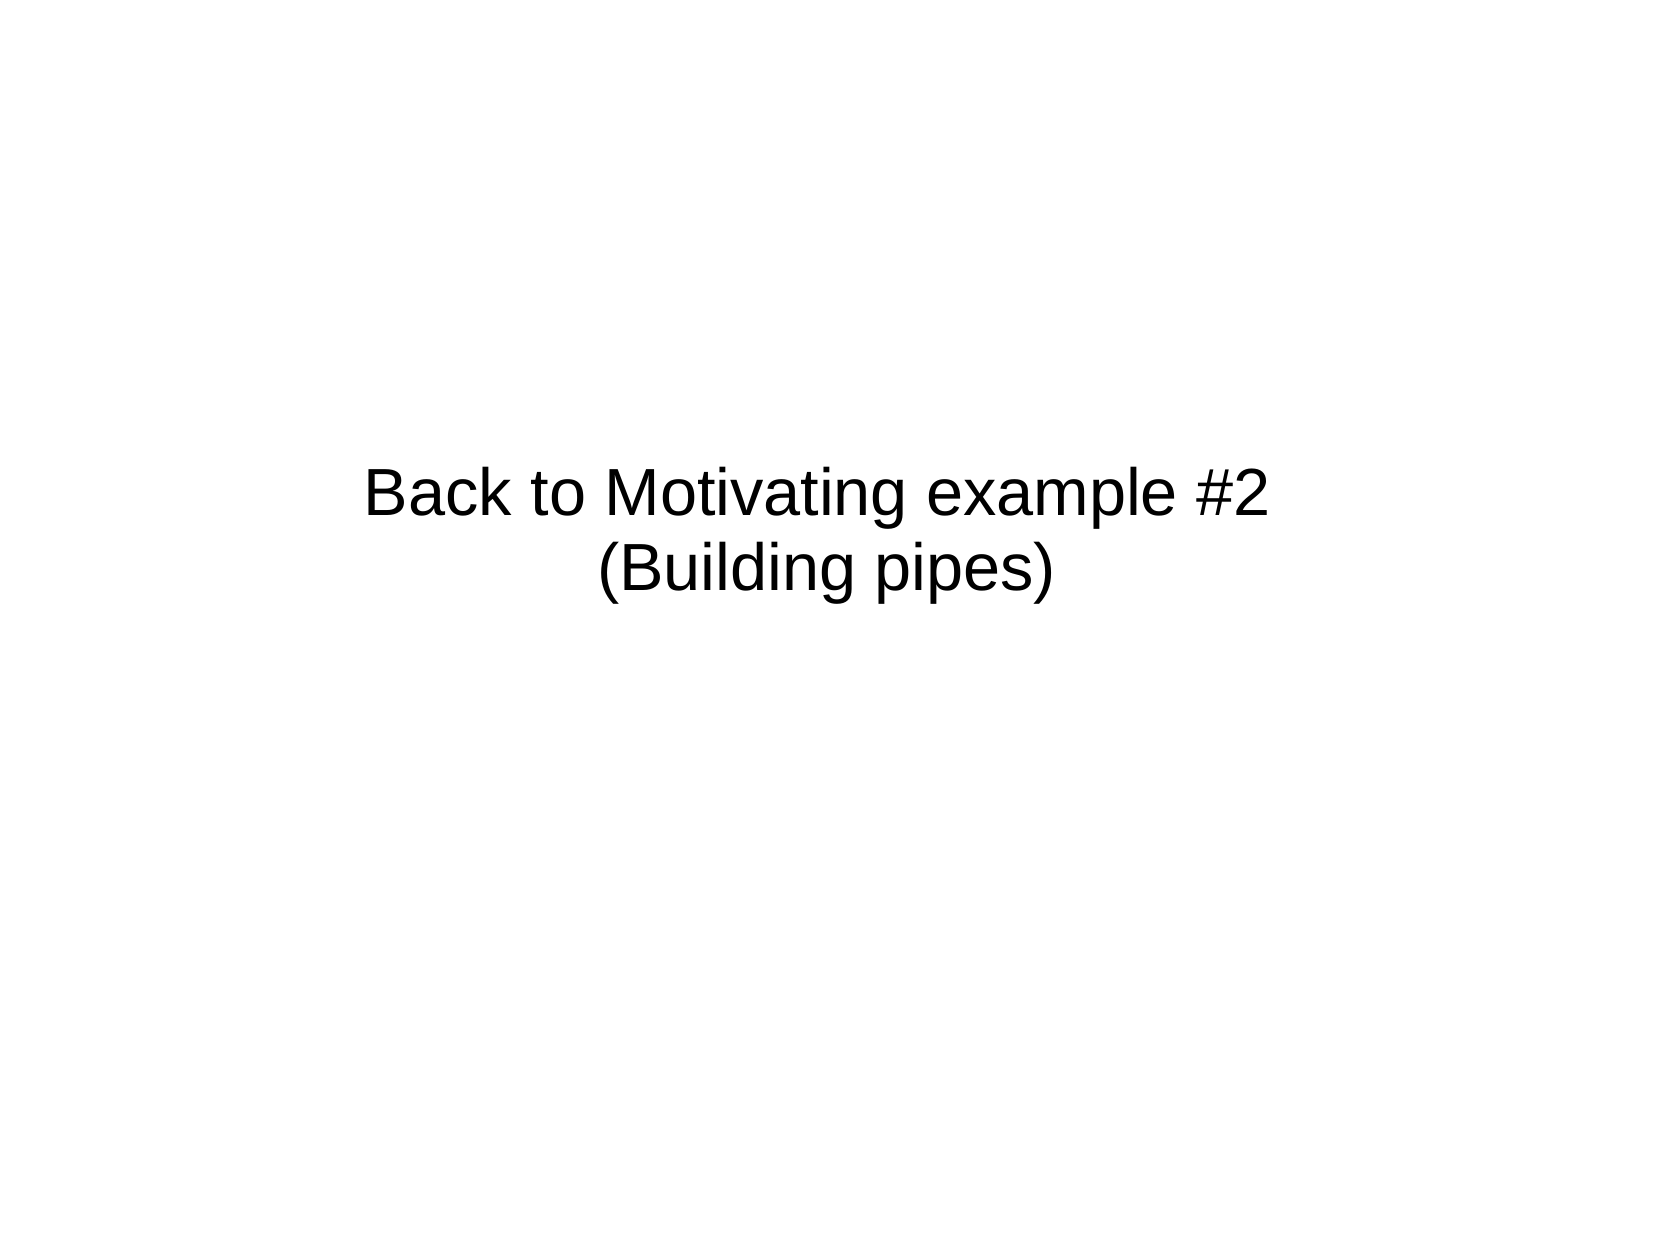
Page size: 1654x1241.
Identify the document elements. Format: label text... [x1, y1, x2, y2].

subtitle Back to Motivating example #2 (Building pipes) [82, 49, 1571, 1010]
